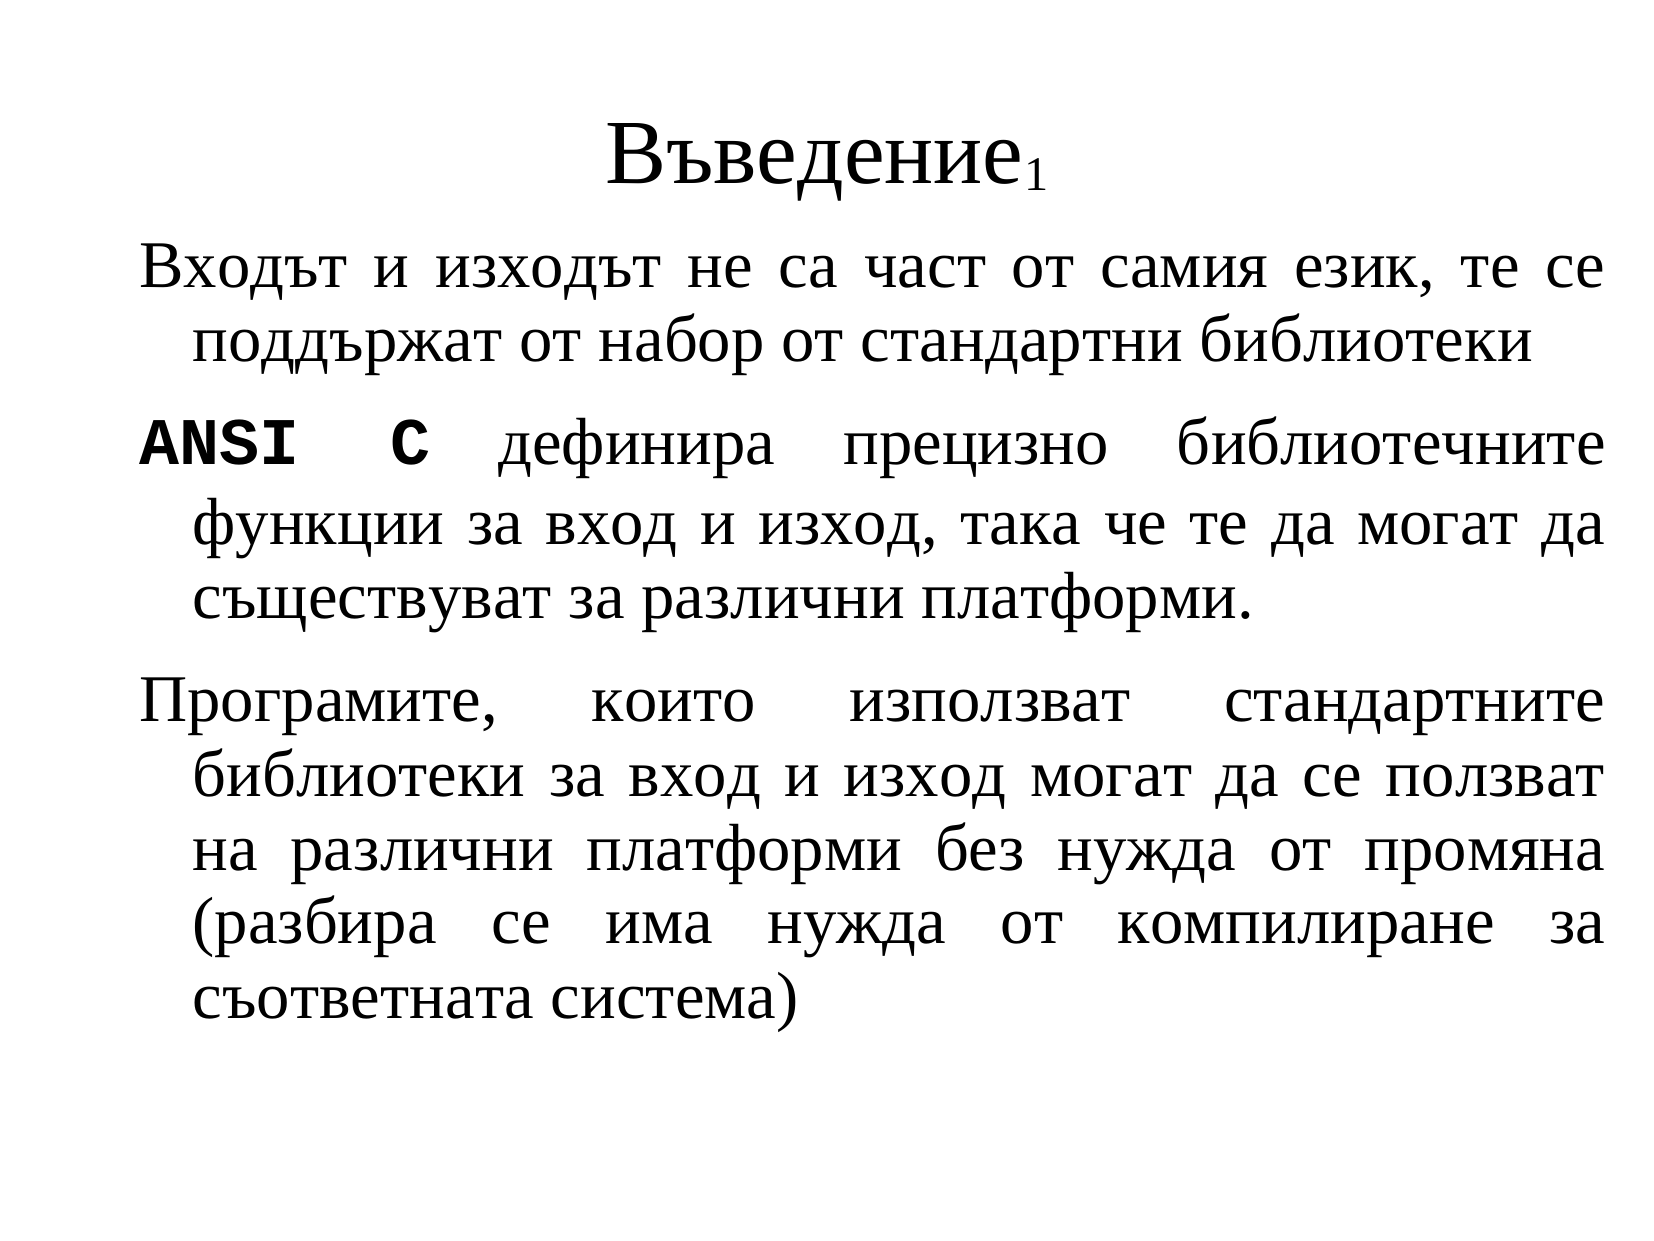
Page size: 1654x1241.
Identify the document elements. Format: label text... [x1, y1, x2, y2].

title Въведение1 [82, 49, 1571, 257]
list Входът и изходът не са част от самия език, те се поддържат от набор от стандартни библиотеки ANSI C дефинира прецизно библиотечните функции за вход и изход, така че те да могат да съществуват за различни платформи. Програмите, които използват стандартните библиотеки за вход и изход могат да се ползват на различни платформи без нужда от промяна (разбира се има нужда от компилиране за съответната система) [121, 227, 1608, 1038]
